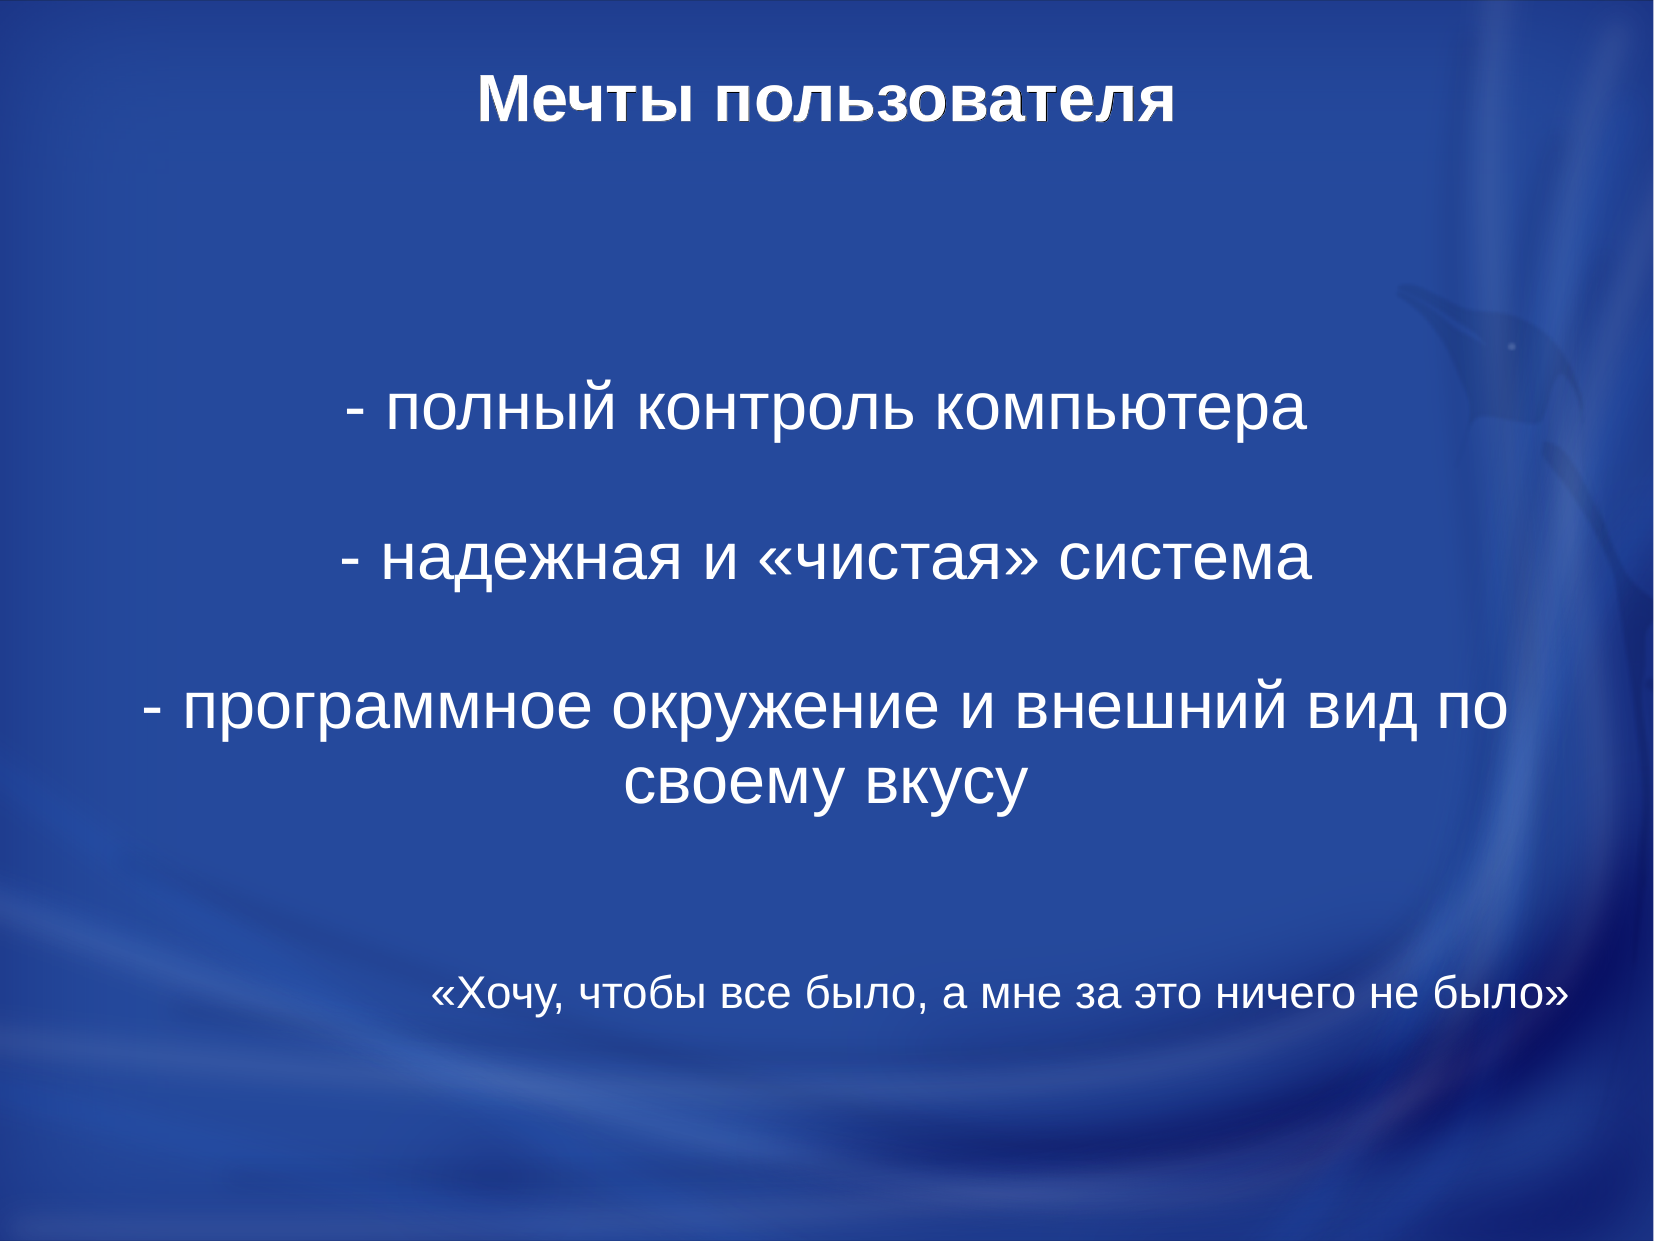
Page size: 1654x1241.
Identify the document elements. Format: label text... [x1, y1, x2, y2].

title Мечты пользователя [82, 49, 1571, 148]
picture [0, 0, 1654, 1241]
subtitle - полный контроль компьютера - надежная и «чистая» система - программное окружение и внешний вид по своему вкусу «Хочу, чтобы все было, а мне за это ничего не было» [82, 206, 1571, 1182]
